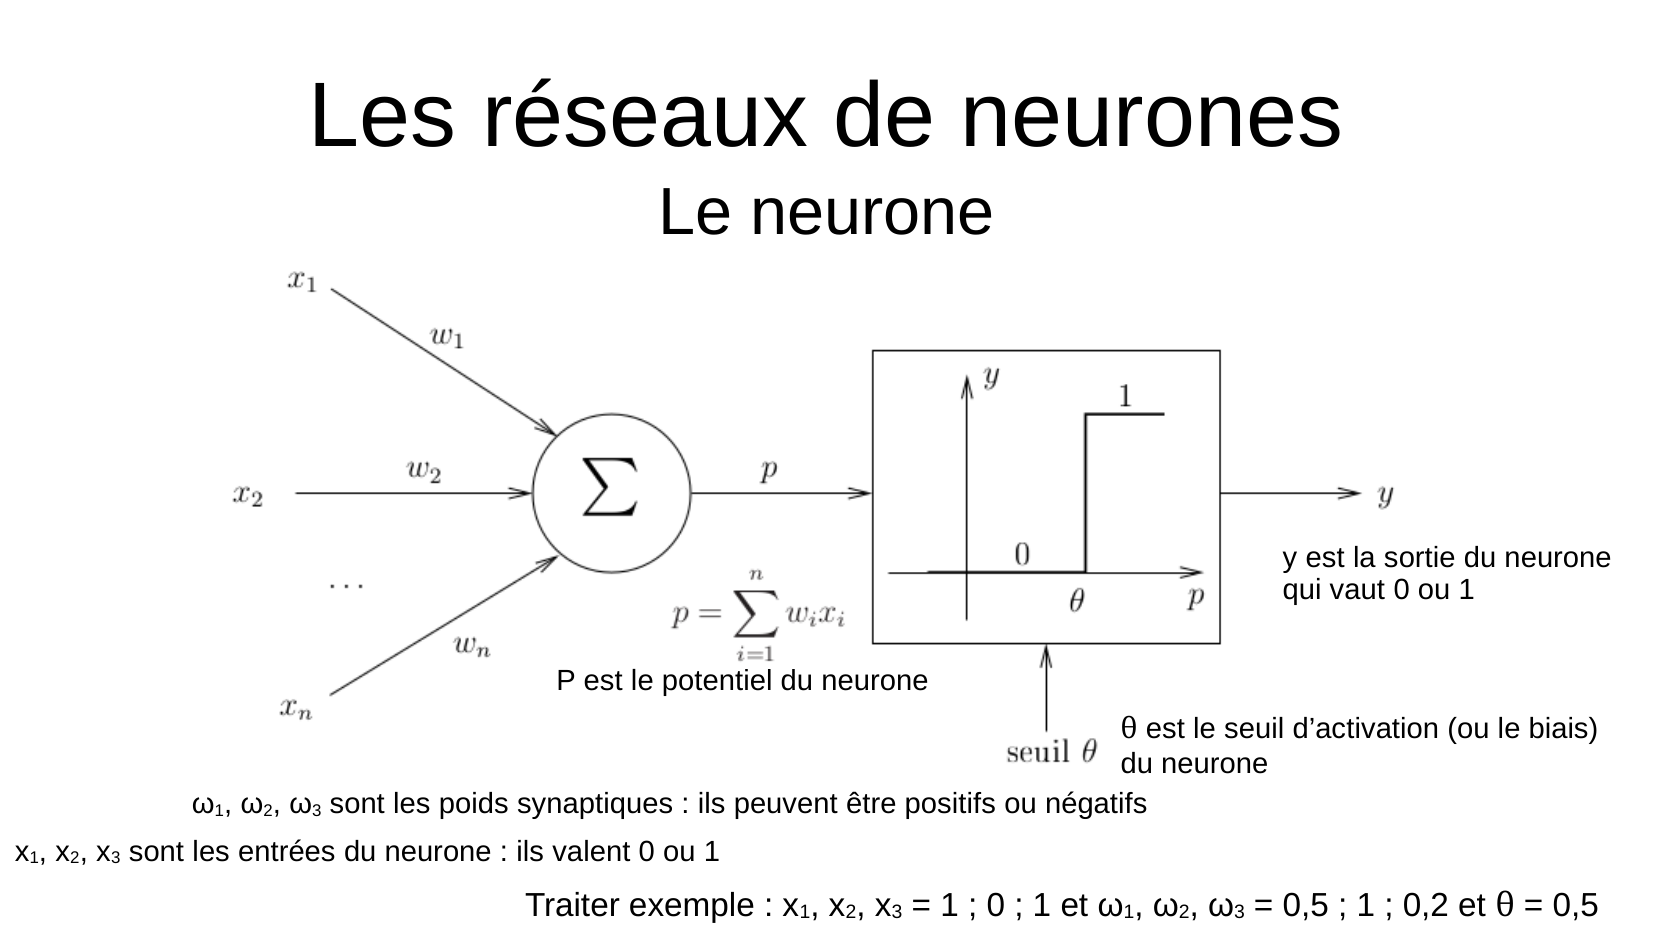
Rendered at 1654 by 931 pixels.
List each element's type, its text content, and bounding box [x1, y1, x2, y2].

text_box Traiter exemple : x1, x2, x3 = 1 ; 0 ; 1 et ω1, ω2, ω3 = 0,5 ; 1 ; 0,2 et θ = 0,5 [510, 873, 1628, 926]
text_box y est la sortie du neurone qui vaut 0 ou 1 [1268, 533, 1654, 614]
picture [192, 253, 1426, 770]
subtitle Le neurone [82, 168, 1571, 254]
text_box ω1, ω2, ω3 sont les poids synaptiques : ils peuvent être positifs ou négatifs [177, 780, 1165, 828]
text_box P est le potentiel du neurone [541, 656, 945, 705]
text_box θ est le seuil d’activation (ou le biais) du neurone [1105, 699, 1629, 781]
text_box x1, x2, x3 sont les entrées du neurone : ils valent 0 ou 1 [0, 827, 736, 876]
title Les réseaux de neurones [82, 37, 1571, 168]
